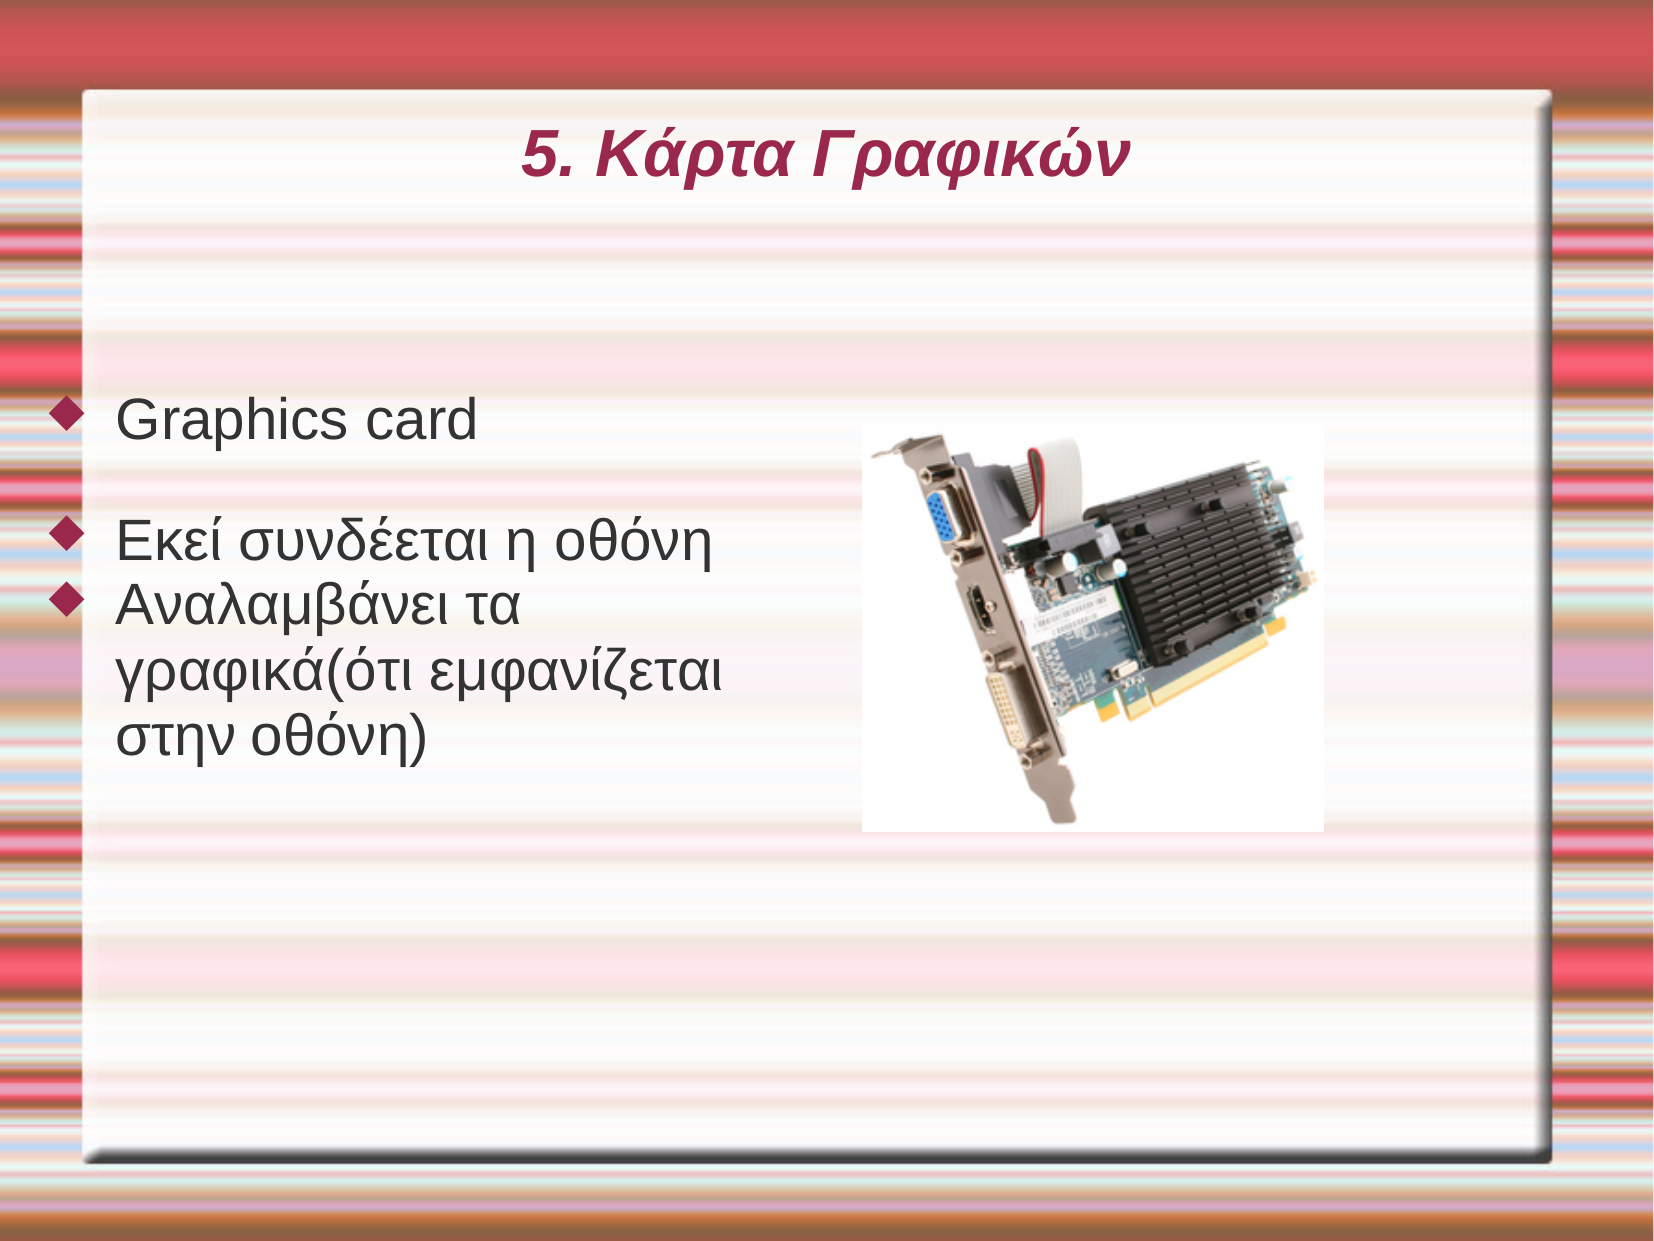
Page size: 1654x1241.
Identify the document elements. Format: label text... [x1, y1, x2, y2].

title 5. Κάρτα Γραφικών [82, 49, 1571, 257]
list Graphics card Εκεί συνδέεται η οθόνη Αναλαμβάνει τα γραφικά(ότι εμφανίζεται στην οθόνη) [33, 330, 745, 1036]
picture [0, 0, 1654, 1241]
